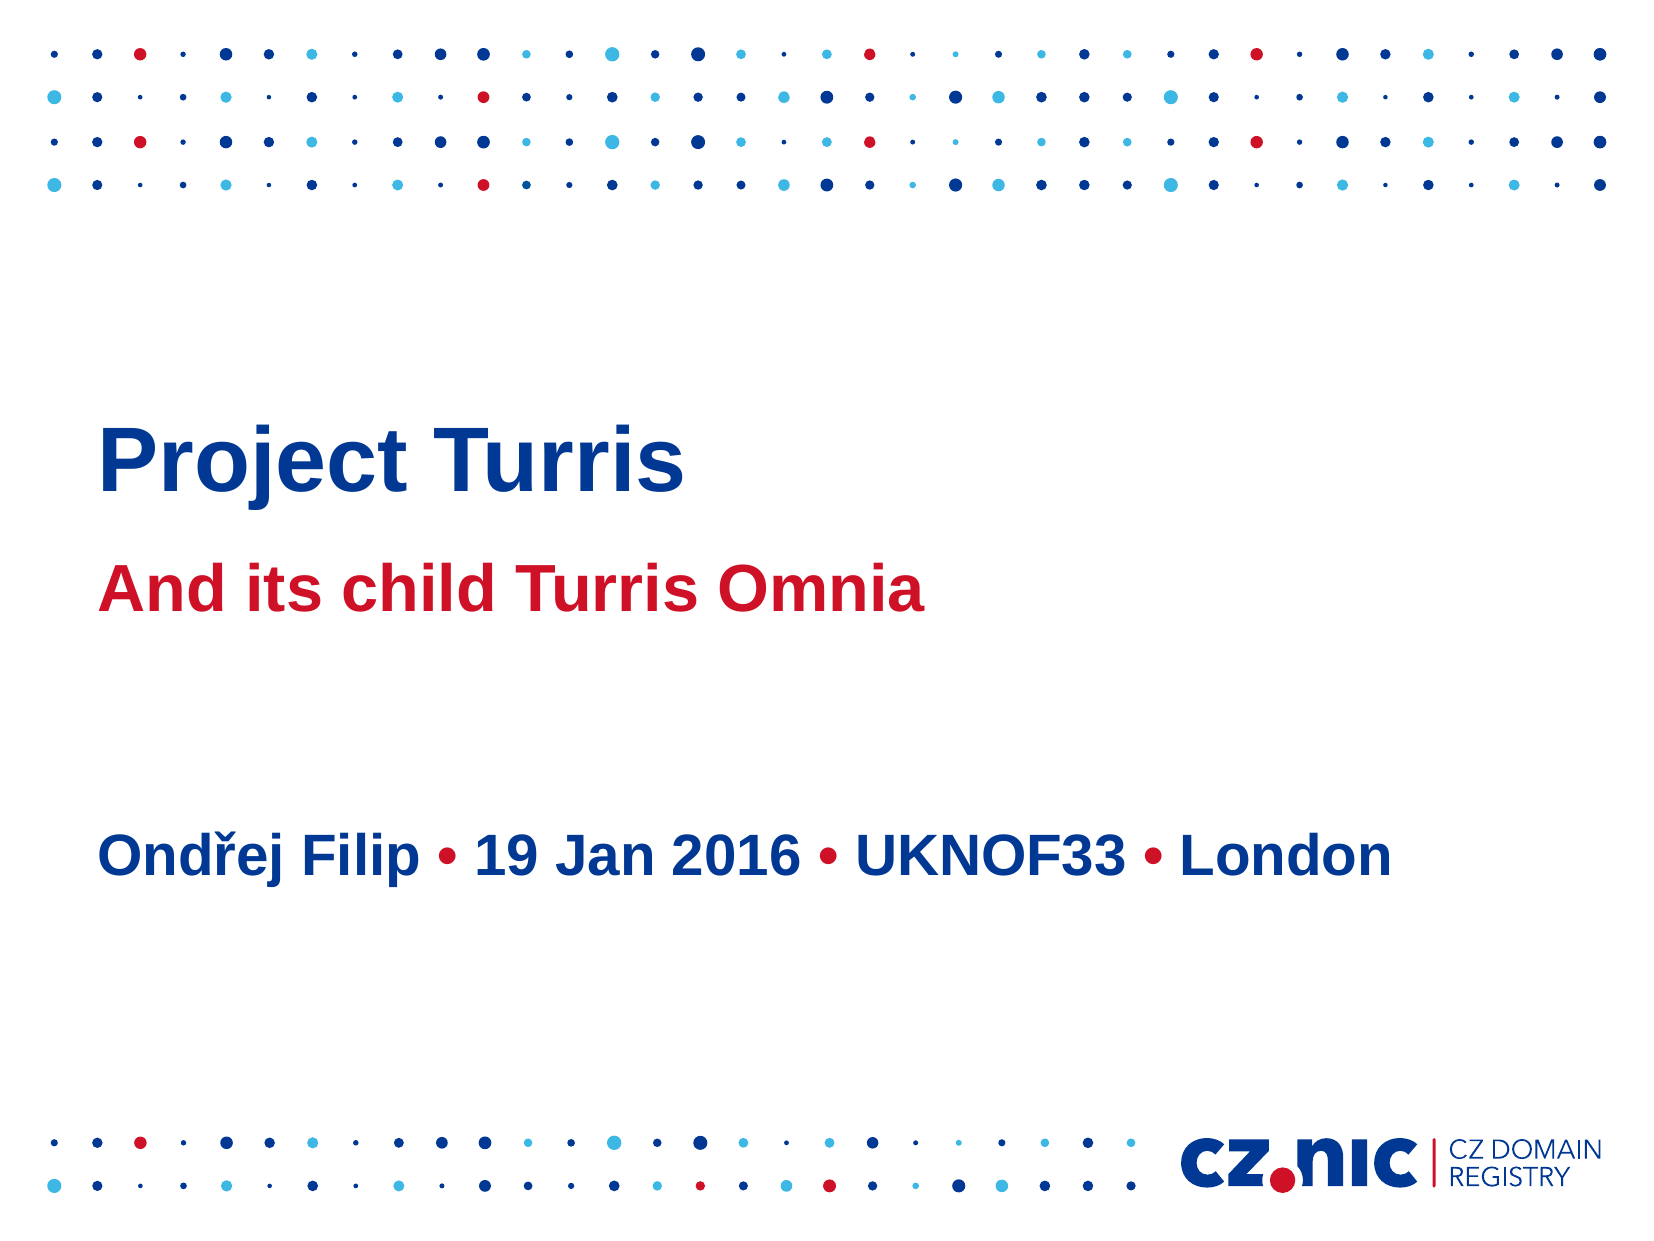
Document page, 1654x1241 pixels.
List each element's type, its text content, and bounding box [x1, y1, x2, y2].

text_box Project Turris [82, 401, 1571, 519]
picture [47, 47, 1607, 192]
text_box Ondřej Filip • 19 Jan 2016 • UKNOF33 • London [82, 814, 1607, 895]
text_box And its child Turris Omnia [82, 543, 1229, 708]
